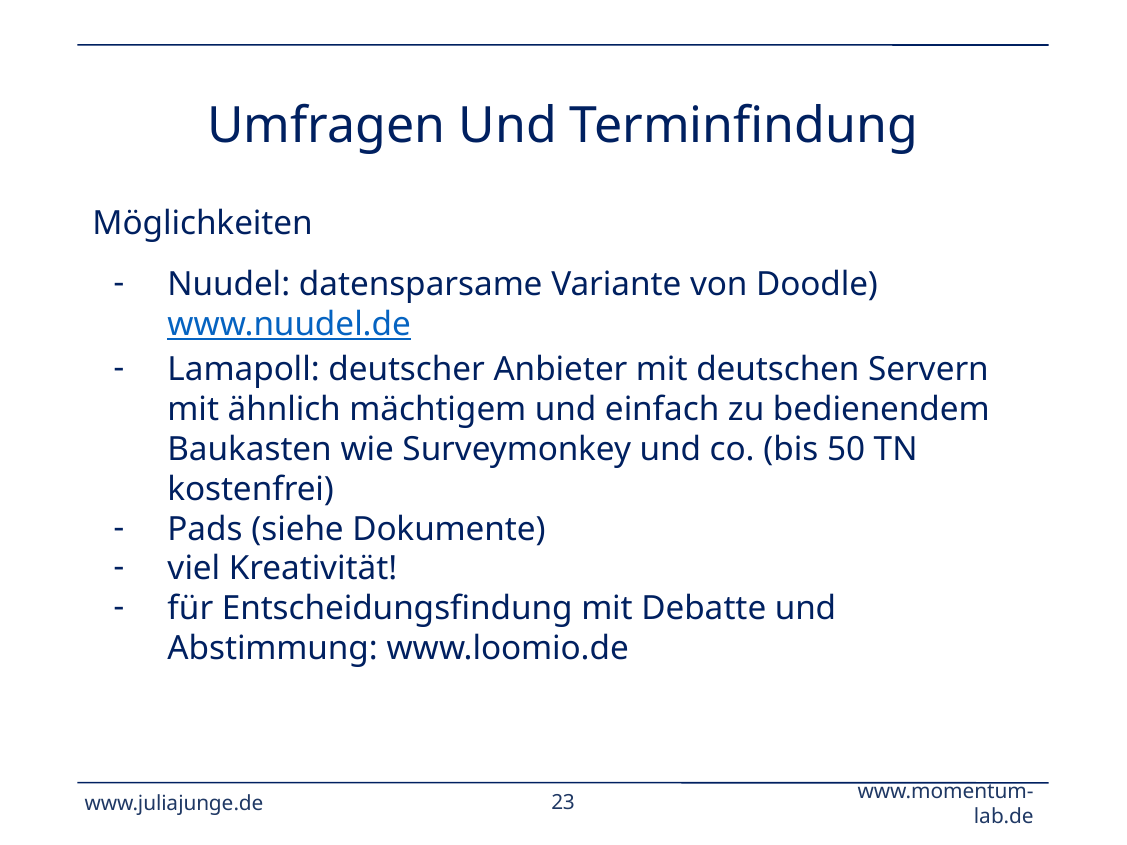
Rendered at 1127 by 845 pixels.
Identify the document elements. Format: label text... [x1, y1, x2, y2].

title Umfragen Und Terminfindung [77, 44, 1049, 193]
slide_number <number> [436, 780, 690, 825]
slide_number www.juliajunge.de [69, 780, 331, 825]
slide_number www.momentum-lab.de [795, 780, 1049, 825]
list Möglichkeiten Nuudel: datensparsame Variante von Doodle) www.nuudel.de Lamapoll: deutscher Anbieter mit deutschen Servern mit ähnlich mächtigem und einfach zu bedienendem Baukasten wie Surveymonkey und co. (bis 50 TN kostenfrei) Pads (siehe Dokumente) viel Kreativität! für Entscheidungsfindung mit Debatte und Abstimmung: www.loomio.de [77, 193, 1049, 761]
